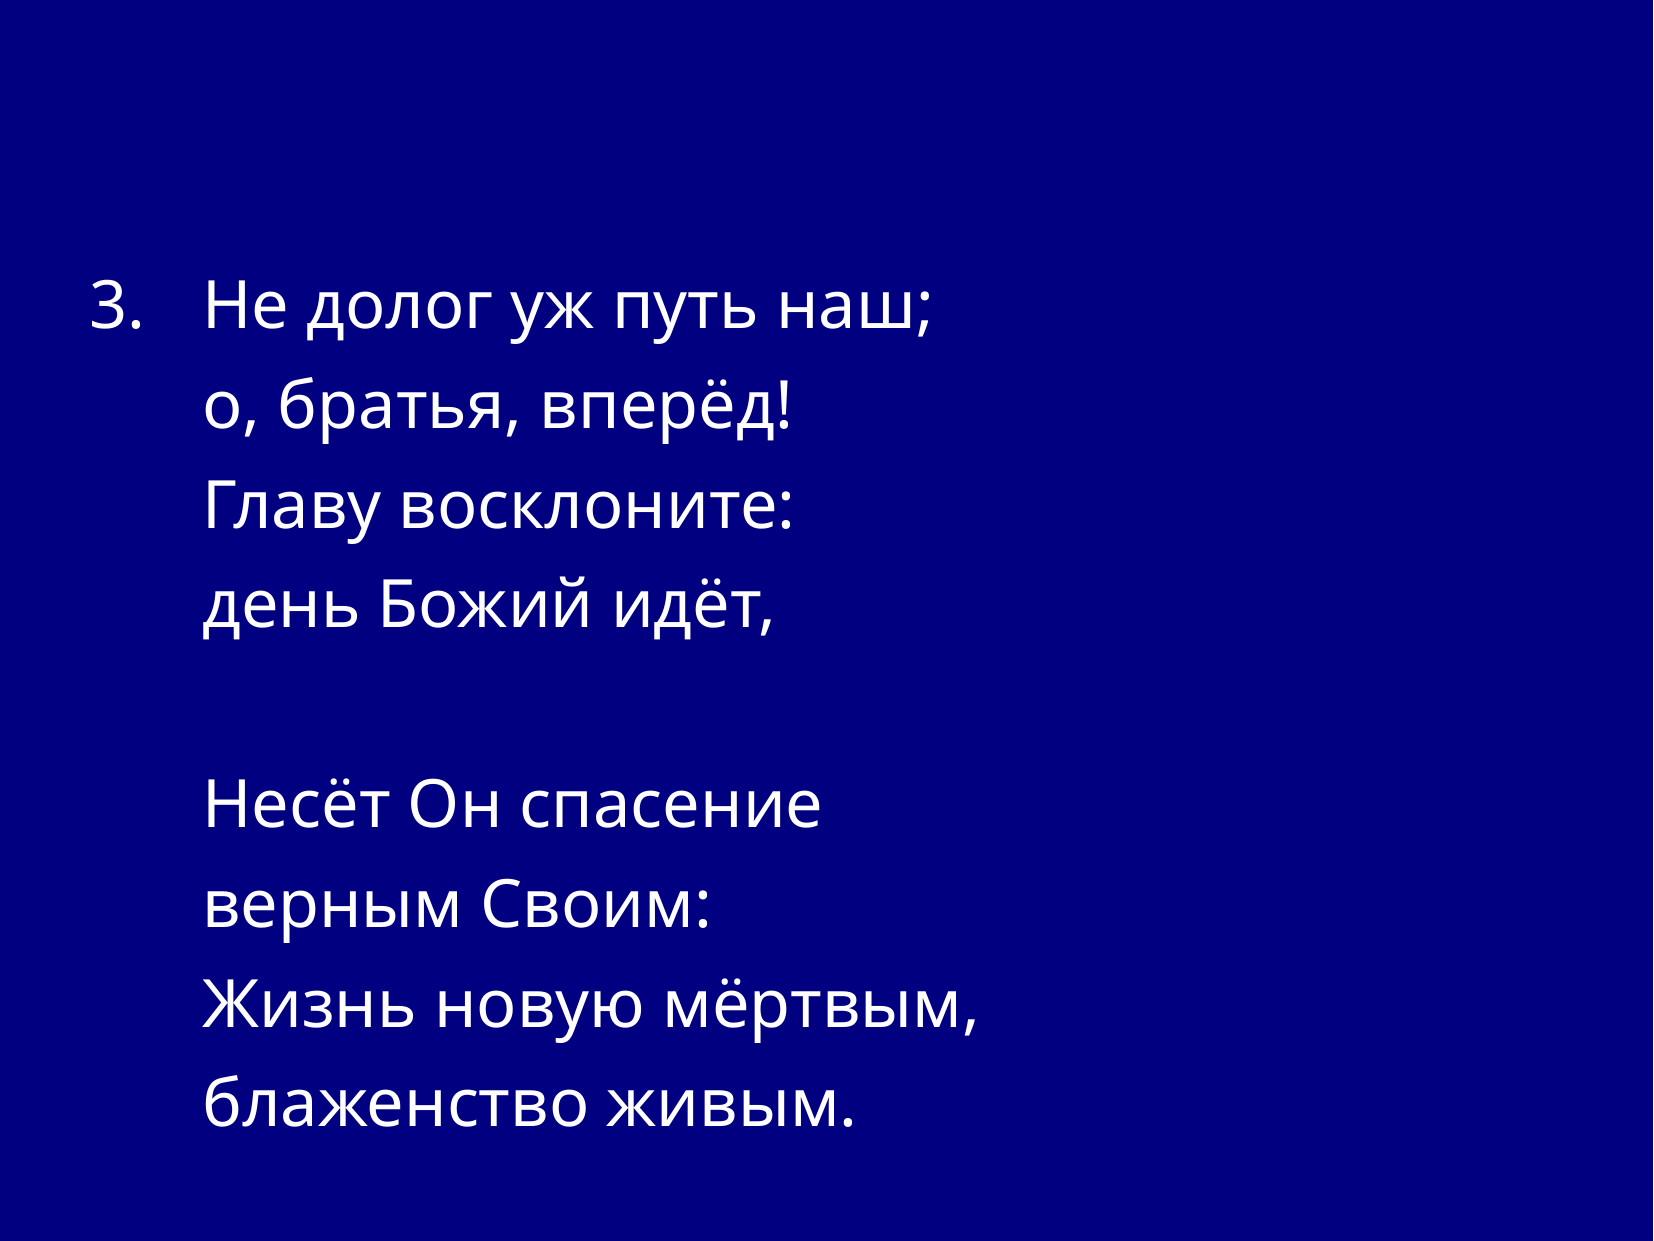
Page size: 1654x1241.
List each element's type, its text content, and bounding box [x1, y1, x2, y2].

text_box 3. Не долог уж путь наш; о, братья, вперёд! Главу восклоните: день Божий идёт, Несёт Он спасение верным Своим: Жизнь новую мёртвым, блаженство живым. [75, 150, 1576, 1163]
